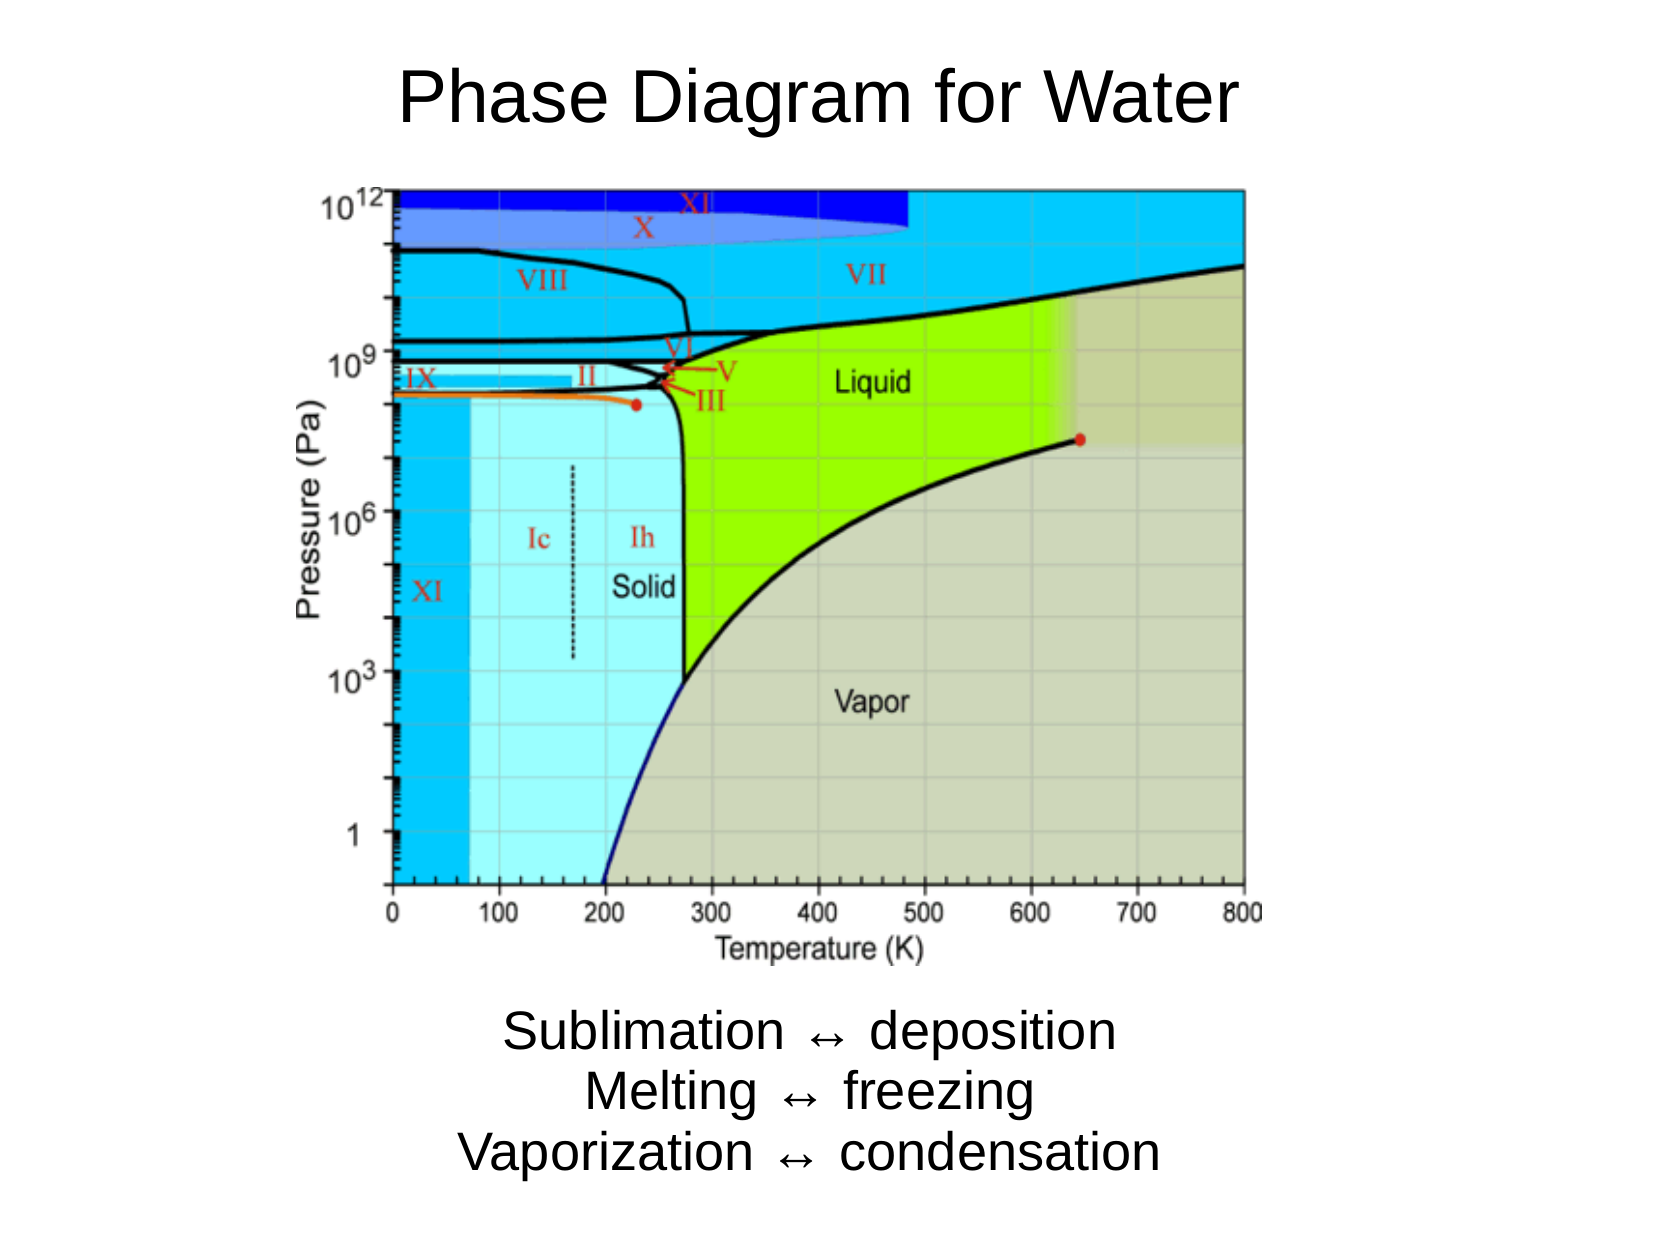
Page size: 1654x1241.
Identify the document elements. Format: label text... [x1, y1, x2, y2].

picture [296, 187, 1262, 966]
title Phase Diagram for Water [75, 0, 1564, 193]
text_box Sublimation ↔ deposition Melting ↔ freezing Vaporization ↔ condensation [442, 992, 1179, 1190]
